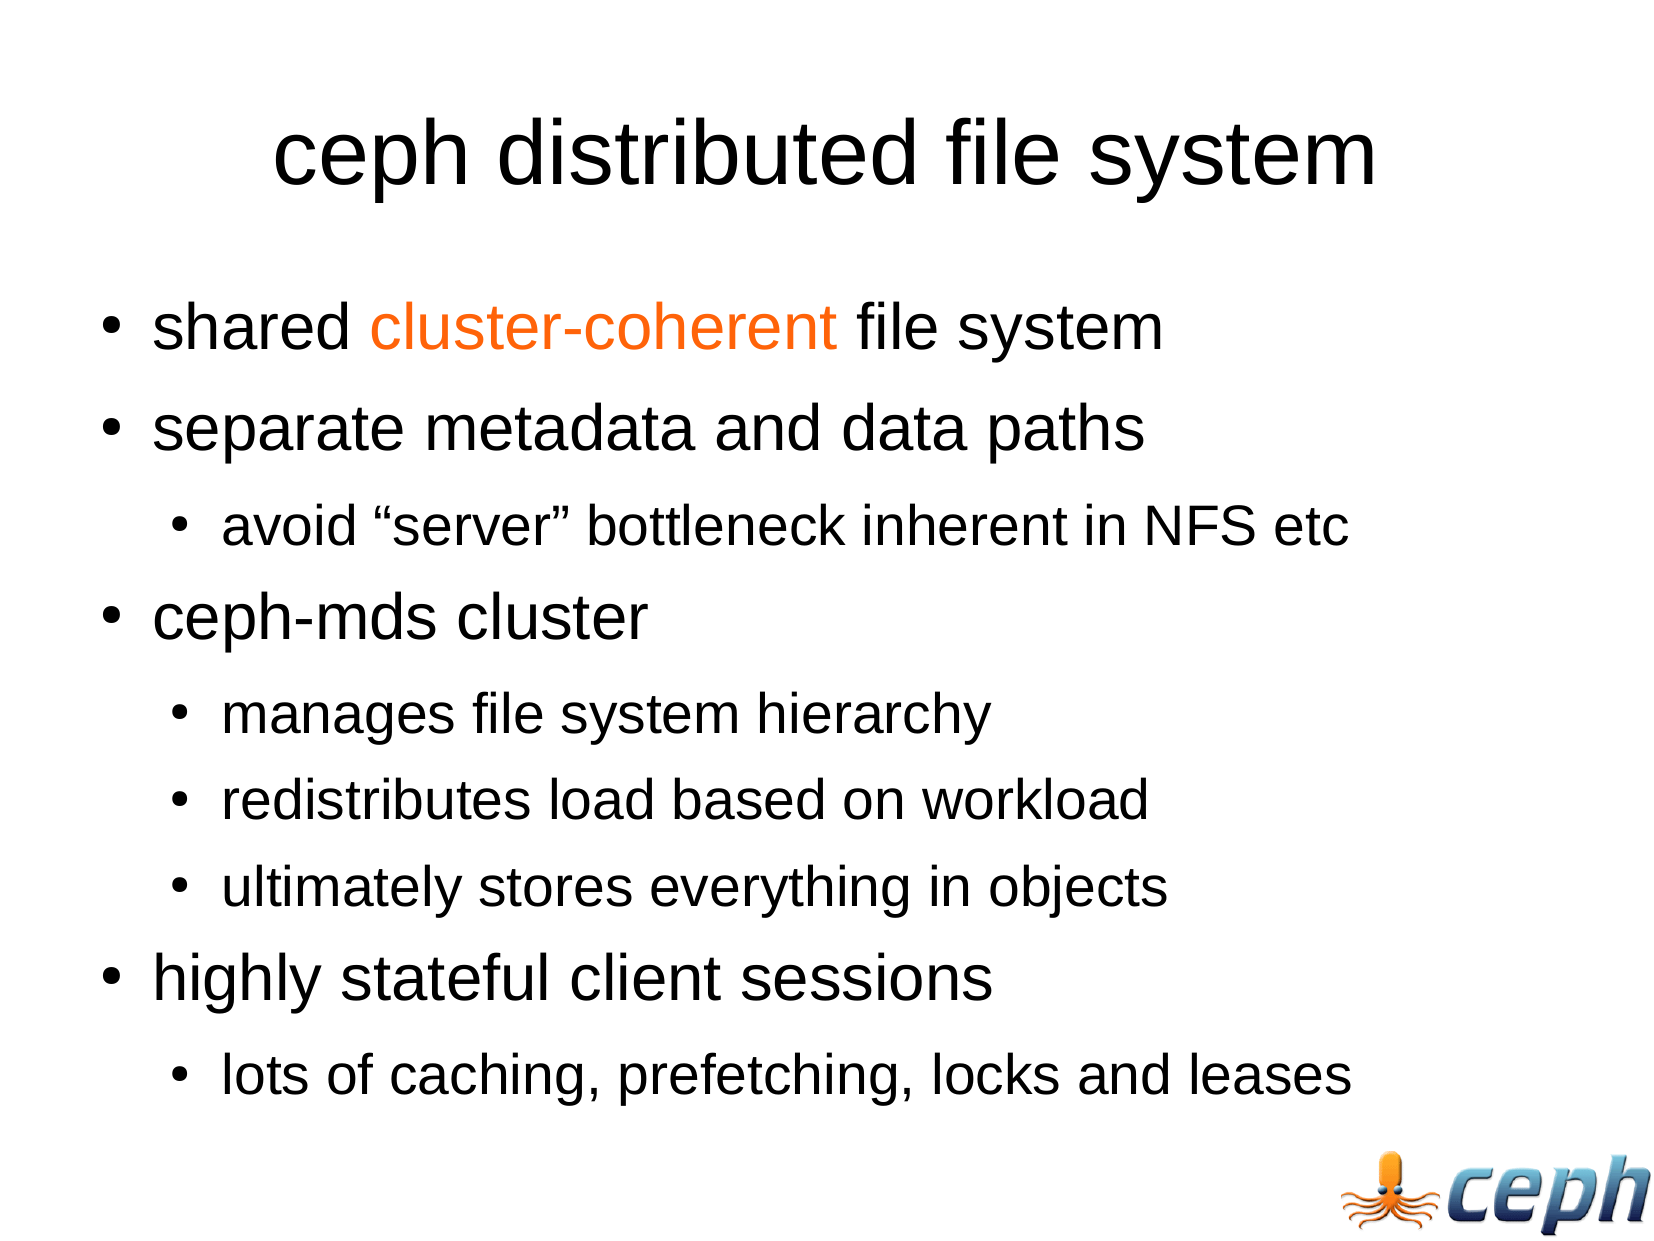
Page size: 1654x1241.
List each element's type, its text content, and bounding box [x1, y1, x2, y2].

list shared cluster-coherent file system separate metadata and data paths avoid “server” bottleneck inherent in NFS etc ceph-mds cluster manages file system hierarchy redistributes load based on workload ultimately stores everything in objects highly stateful client sessions lots of caching, prefetching, locks and leases [82, 290, 1571, 1109]
title ceph distributed file system [82, 49, 1571, 257]
picture [1335, 1151, 1651, 1239]
